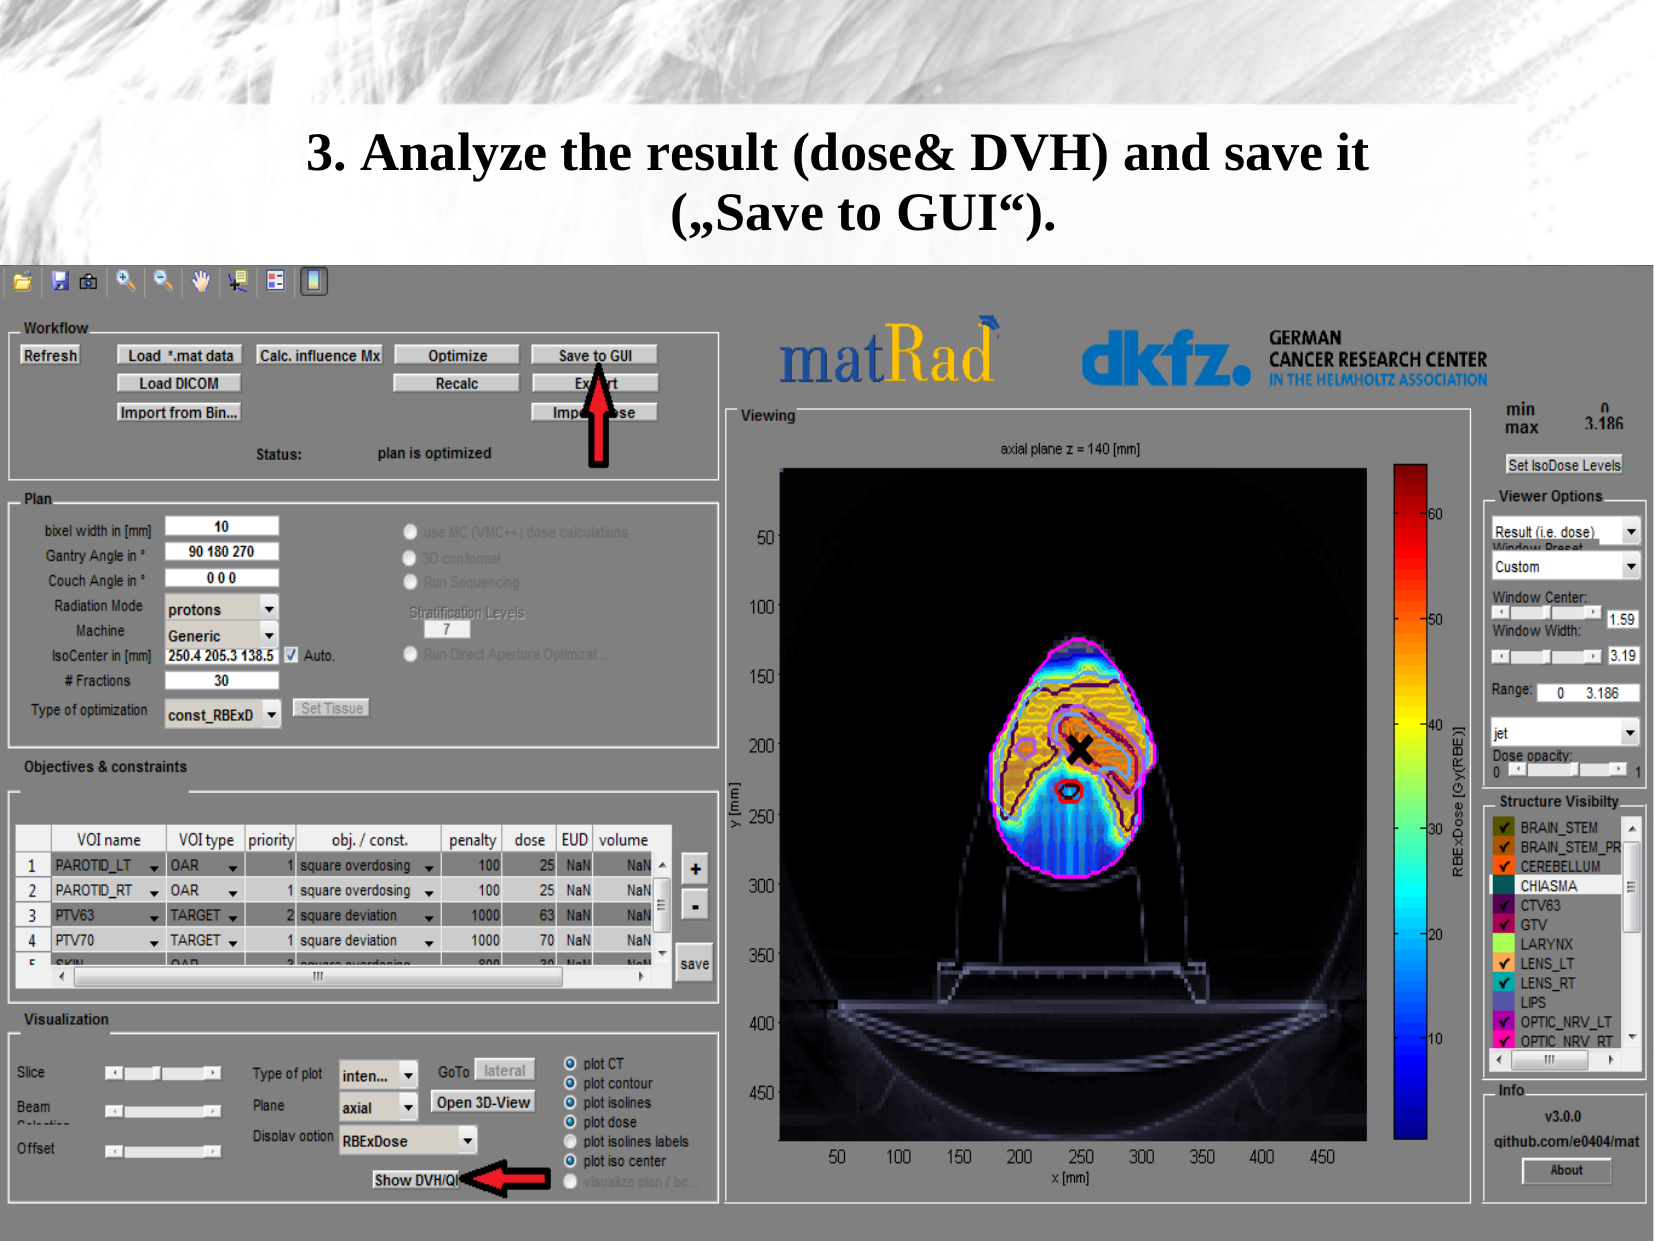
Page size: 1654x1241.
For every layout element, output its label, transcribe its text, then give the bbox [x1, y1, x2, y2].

picture [0, 0, 1654, 1241]
title 3. Analyze the result (dose& DVH) and save it („Save to GUI“). [82, 78, 1571, 265]
